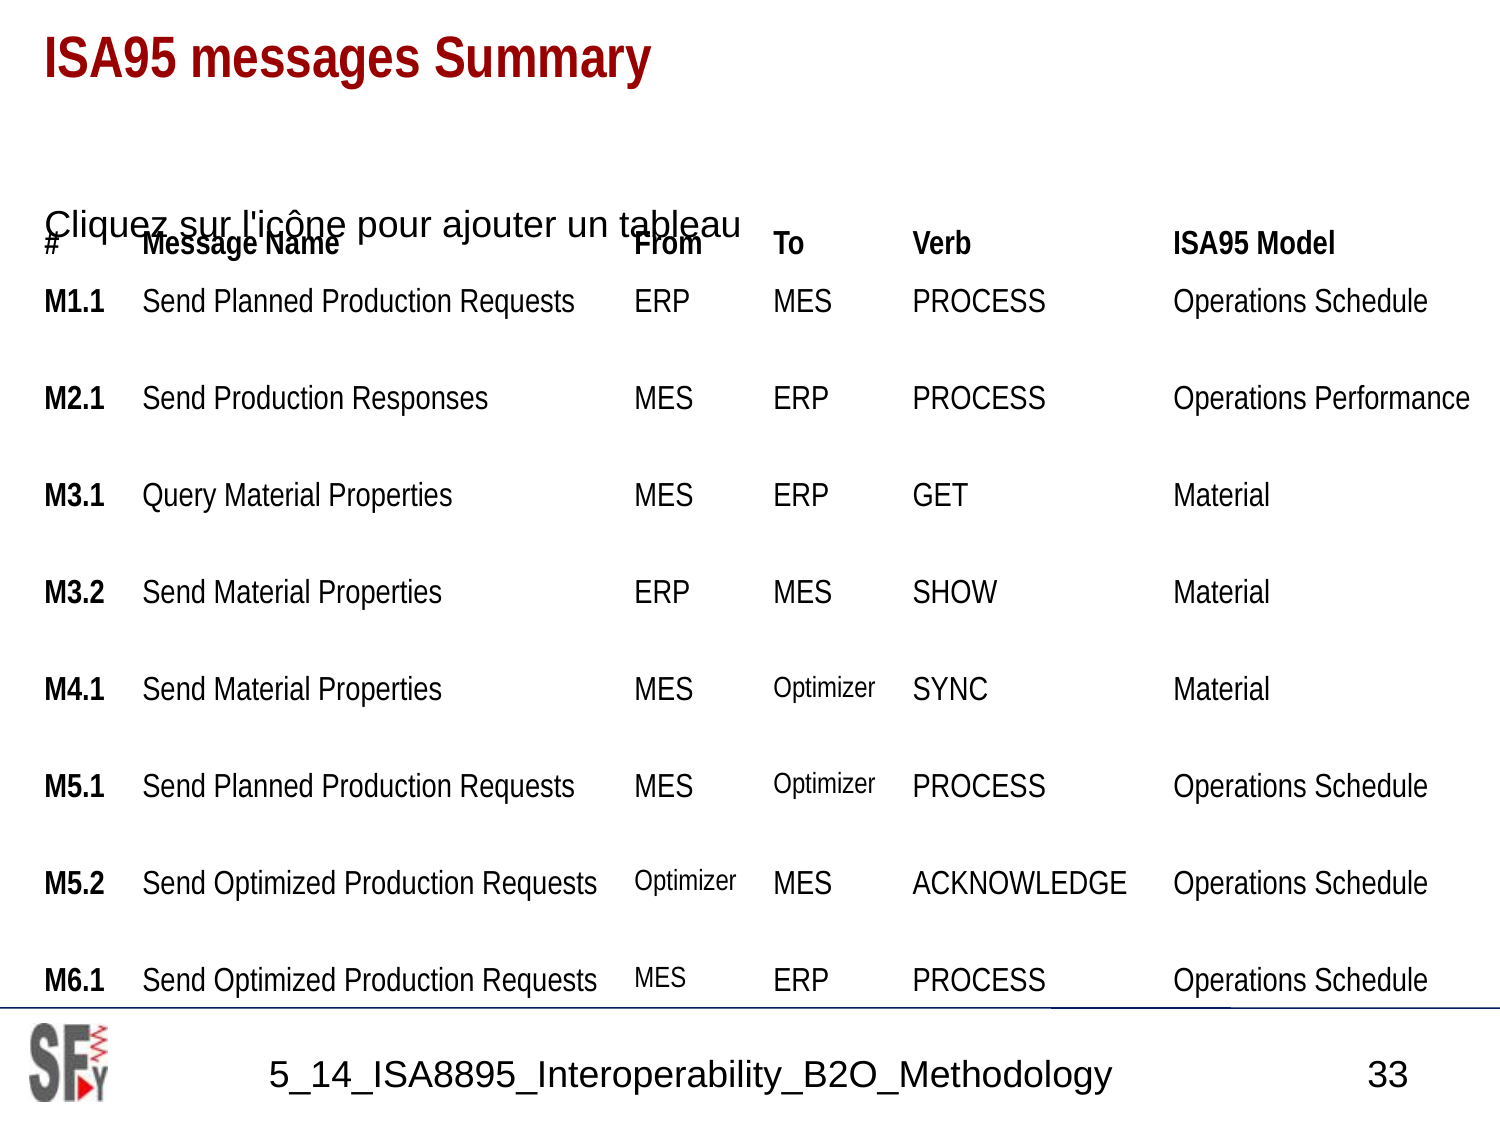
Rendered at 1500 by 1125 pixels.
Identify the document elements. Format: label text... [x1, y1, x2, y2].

table_cell Send Material Properties [127, 666, 619, 762]
table_cell PROCESS [897, 375, 1158, 472]
table_cell Send Optimized Production Requests [127, 956, 619, 1053]
table_cell Query Material Properties [127, 472, 619, 569]
table_cell PROCESS [897, 956, 1158, 1034]
table_cell MES [619, 666, 758, 762]
footer 5_14_ISA8895_Interoperability_B2O_Methodology [253, 1034, 1336, 1103]
table_cell SYNC [897, 666, 1158, 762]
table_cell Send Material Properties [127, 569, 619, 666]
table_header Message Name [127, 220, 619, 278]
table_cell MES [758, 859, 897, 956]
table_cell Send Optimized Production Requests [127, 859, 619, 956]
table_cell M5.2 [29, 859, 127, 956]
title ISA95 messages Summary [29, 12, 1471, 138]
table_cell MES [619, 956, 758, 1034]
table_header To [758, 220, 897, 278]
table_cell ERP [619, 278, 758, 375]
table_cell MES [758, 278, 897, 375]
table_cell Material [1158, 569, 1493, 666]
table_cell M1.1 [29, 278, 127, 375]
table_cell Operations Schedule [1158, 956, 1493, 1053]
table_cell M6.1 [29, 956, 127, 1053]
table_cell GET [897, 472, 1158, 569]
table_cell MES [619, 472, 758, 569]
table_cell ERP [758, 375, 897, 472]
table_cell Optimizer [758, 666, 897, 762]
table_cell Operations Schedule [1158, 859, 1493, 956]
table_cell Operations Schedule [1158, 762, 1493, 859]
table_cell M3.1 [29, 472, 127, 569]
table_cell Operations Schedule [1158, 278, 1493, 375]
table_cell M4.1 [29, 666, 127, 762]
table_cell M2.1 [29, 375, 127, 472]
table_cell PROCESS [897, 762, 1158, 859]
picture [29, 1053, 108, 1102]
table_header From [619, 220, 758, 278]
table_header ISA95 Model [1158, 220, 1493, 278]
table_cell ACKNOWLEDGE [897, 859, 1158, 956]
table_cell ERP [758, 956, 897, 1034]
table_cell M5.1 [29, 762, 127, 859]
table_header # [29, 220, 127, 278]
table_cell Send Planned Production Requests [127, 278, 619, 375]
table_cell Operations Performance [1158, 375, 1493, 472]
table_cell Optimizer [619, 859, 758, 956]
table_cell ERP [619, 569, 758, 666]
table_cell Optimizer [758, 762, 897, 859]
table_cell MES [619, 375, 758, 472]
table_cell SHOW [897, 569, 1158, 666]
table_cell MES [758, 569, 897, 666]
table_cell ERP [758, 472, 897, 569]
table_cell Material [1158, 666, 1493, 762]
slide_number <numéro> [1352, 1034, 1490, 1103]
table_cell Send Planned Production Requests [127, 762, 619, 859]
table_cell MES [619, 762, 758, 859]
table_cell PROCESS [897, 278, 1158, 375]
table_header Verb [897, 220, 1158, 278]
table_cell Send Production Responses [127, 375, 619, 472]
table_cell Material [1158, 472, 1493, 569]
table_cell M3.2 [29, 569, 127, 666]
